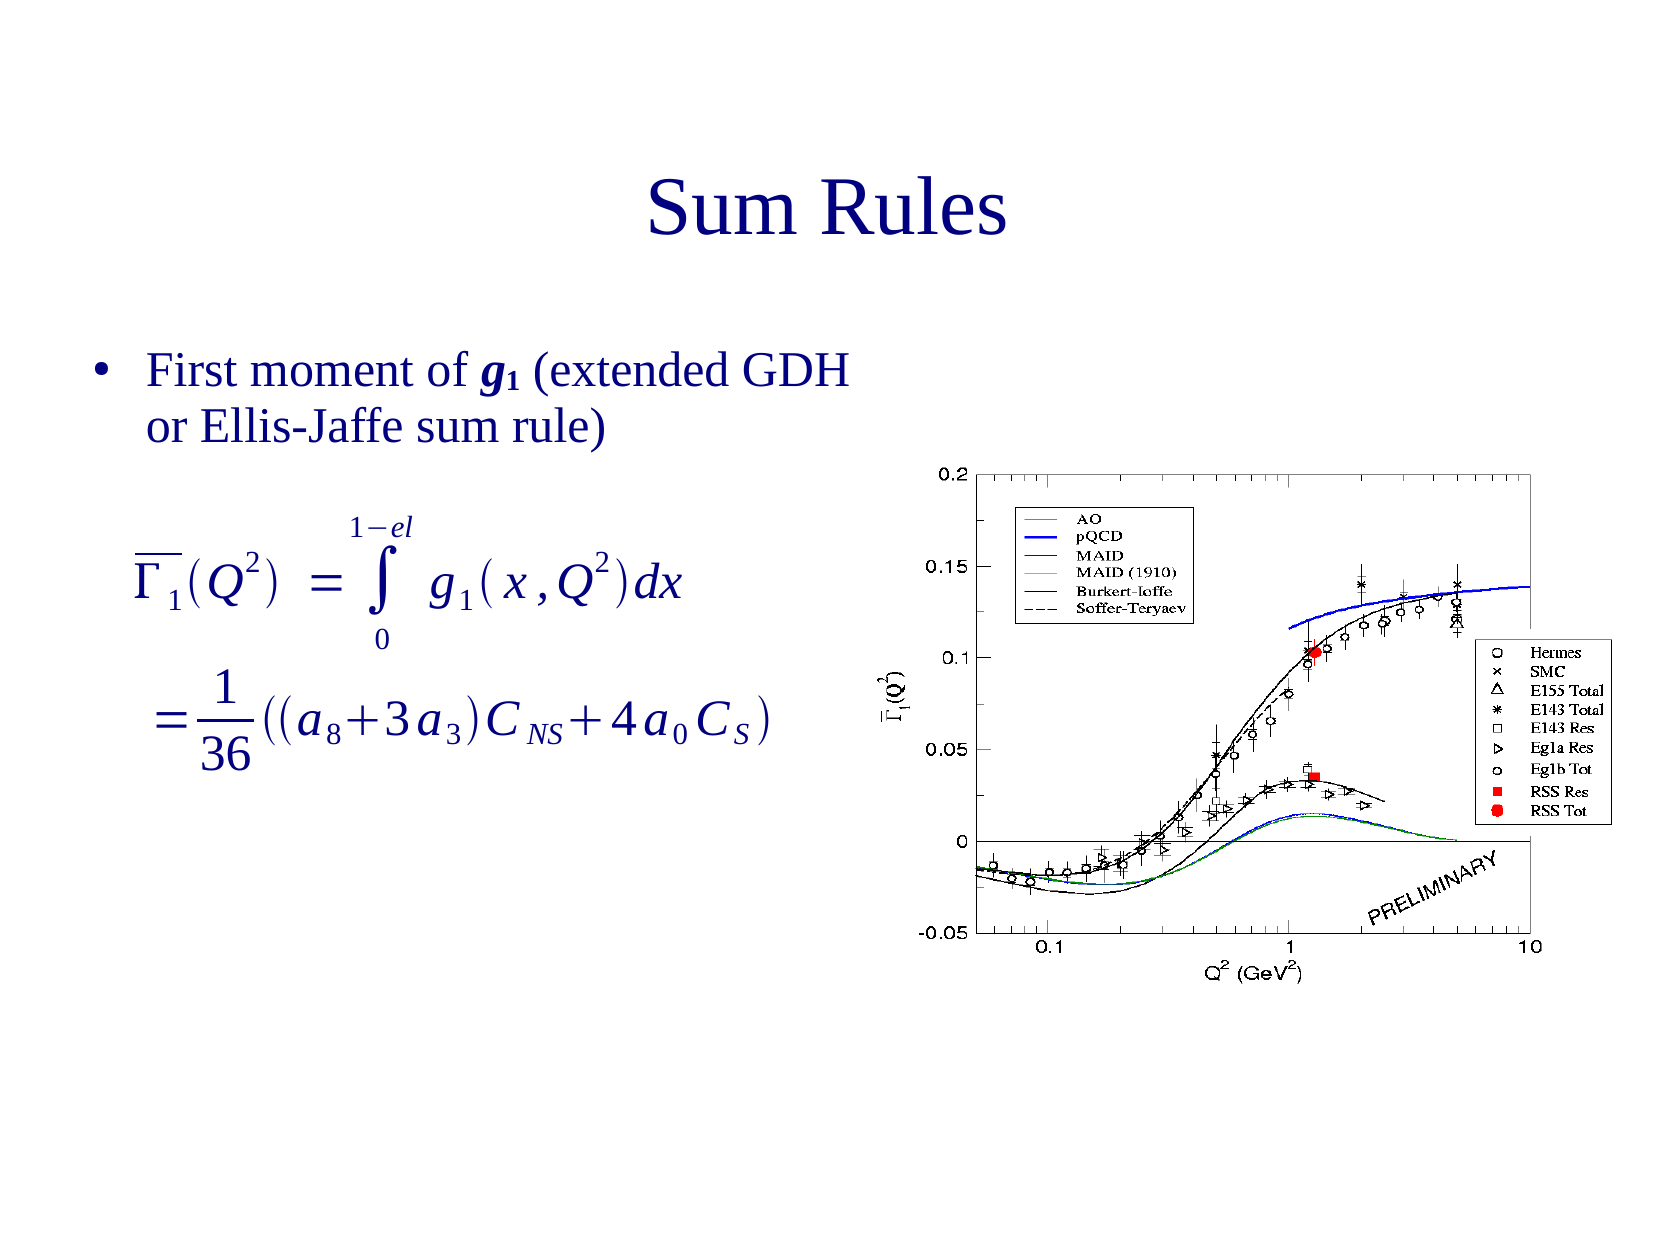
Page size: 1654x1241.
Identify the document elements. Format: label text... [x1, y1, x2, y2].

title Sum Rules [121, 102, 1534, 311]
chart [118, 508, 784, 782]
list First moment of g1 (extended GDH or Ellis-Jaffe sum rule) [75, 342, 856, 479]
picture [875, 455, 1626, 990]
